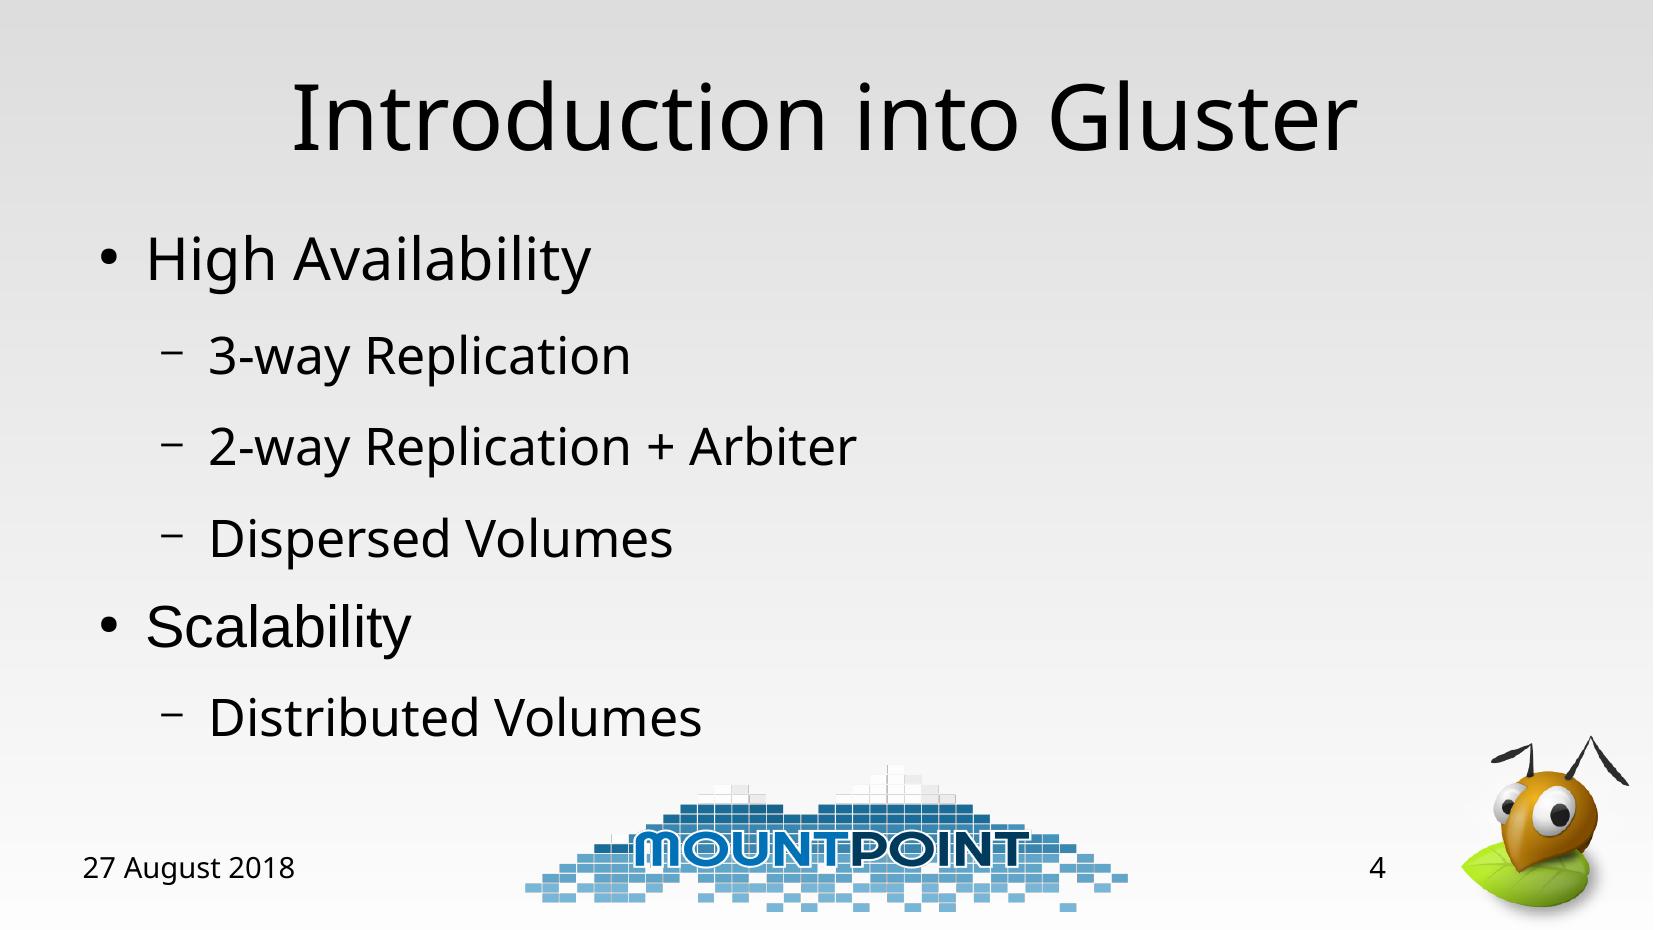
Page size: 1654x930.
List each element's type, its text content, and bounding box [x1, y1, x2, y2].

picture [525, 765, 1128, 912]
list High Availability 3-way Replication 2-way Replication + Arbiter Dispersed Volumes Scalability Distributed Volumes [82, 217, 1571, 757]
picture [1432, 727, 1653, 930]
title Introduction into Gluster [82, 37, 1571, 193]
